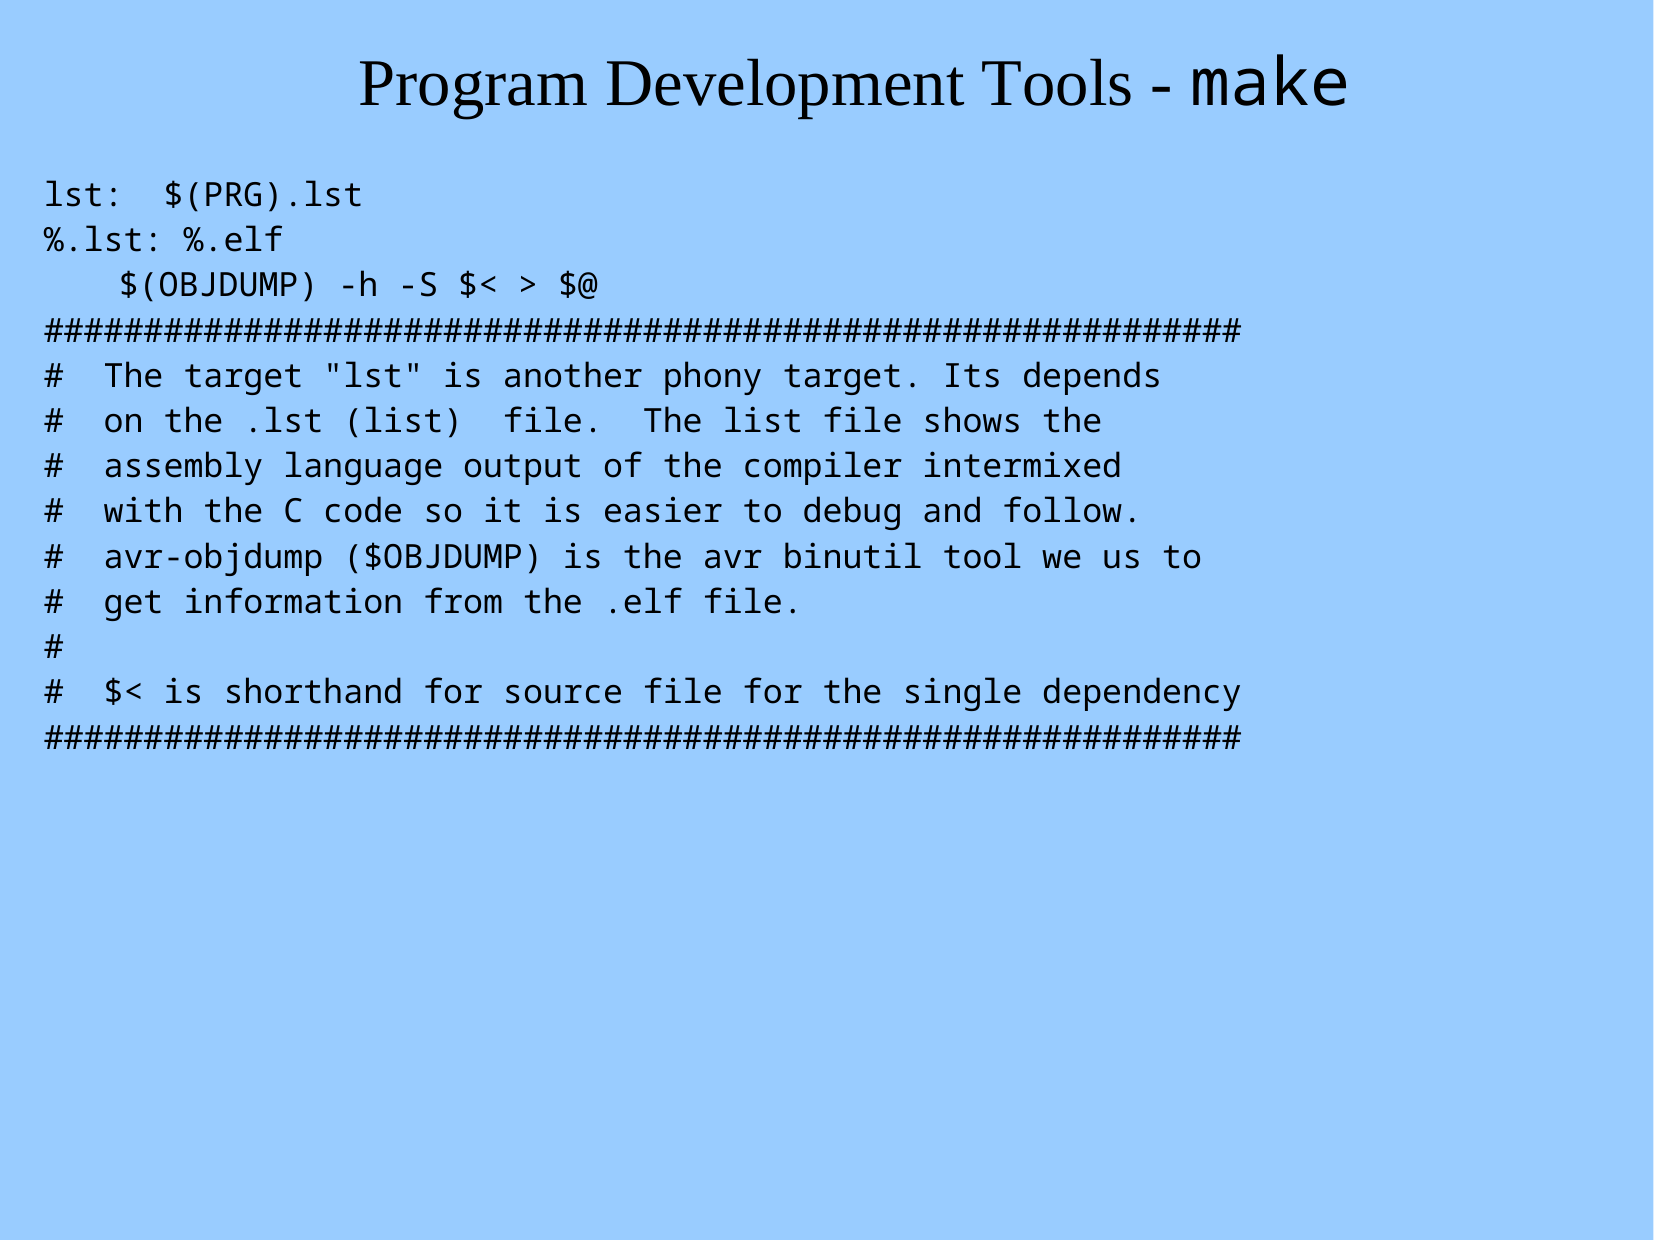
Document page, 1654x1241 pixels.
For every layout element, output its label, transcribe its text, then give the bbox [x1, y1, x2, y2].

text_box Program Development Tools - make [358, 34, 1352, 114]
text_box lst: $(PRG).lst %.lst: %.elf $(OBJDUMP) -h -S $< > $@ ############################################################ # The target "lst" is another phony target. Its depends # on the .lst (list) file. The list file shows the # assembly language output of the compiler intermixed # with the C code so it is easier to debug and follow. # avr-objdump ($OBJDUMP) is the avr binutil tool we us to # get information from the .elf file. # # $< is shorthand for source file for the single dependency ############################################################ [43, 170, 1582, 1172]
